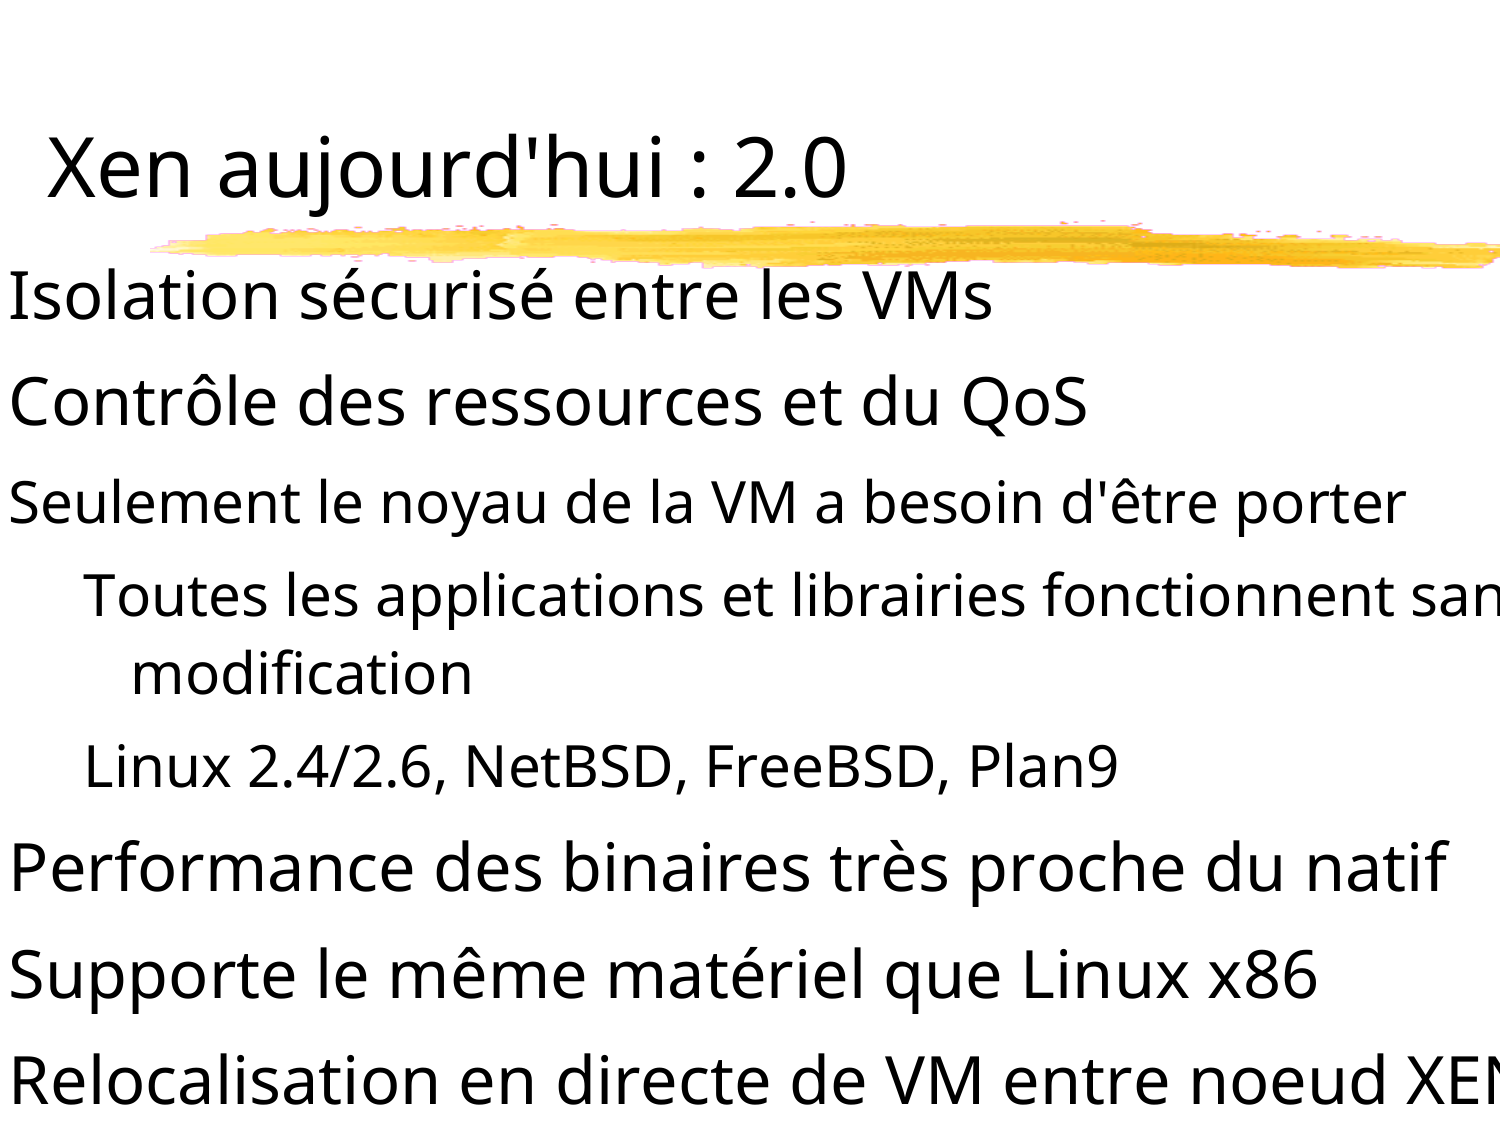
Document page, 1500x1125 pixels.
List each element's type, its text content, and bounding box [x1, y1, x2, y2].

picture [150, 215, 1500, 240]
list Isolation sécurisé entre les VMs Contrôle des ressources et du QoS Seulement le noyau de la VM a besoin d'être porter Toutes les applications et librairies fonctionnent sans modification Linux 2.4/2.6, NetBSD, FreeBSD, Plan9 Performance des binaires très proche du natif Supporte le même matériel que Linux x86 Relocalisation en directe de VM entre noeud XEN [0, 240, 1500, 1096]
title Xen aujourd'hui : 2.0 [33, 37, 1466, 225]
